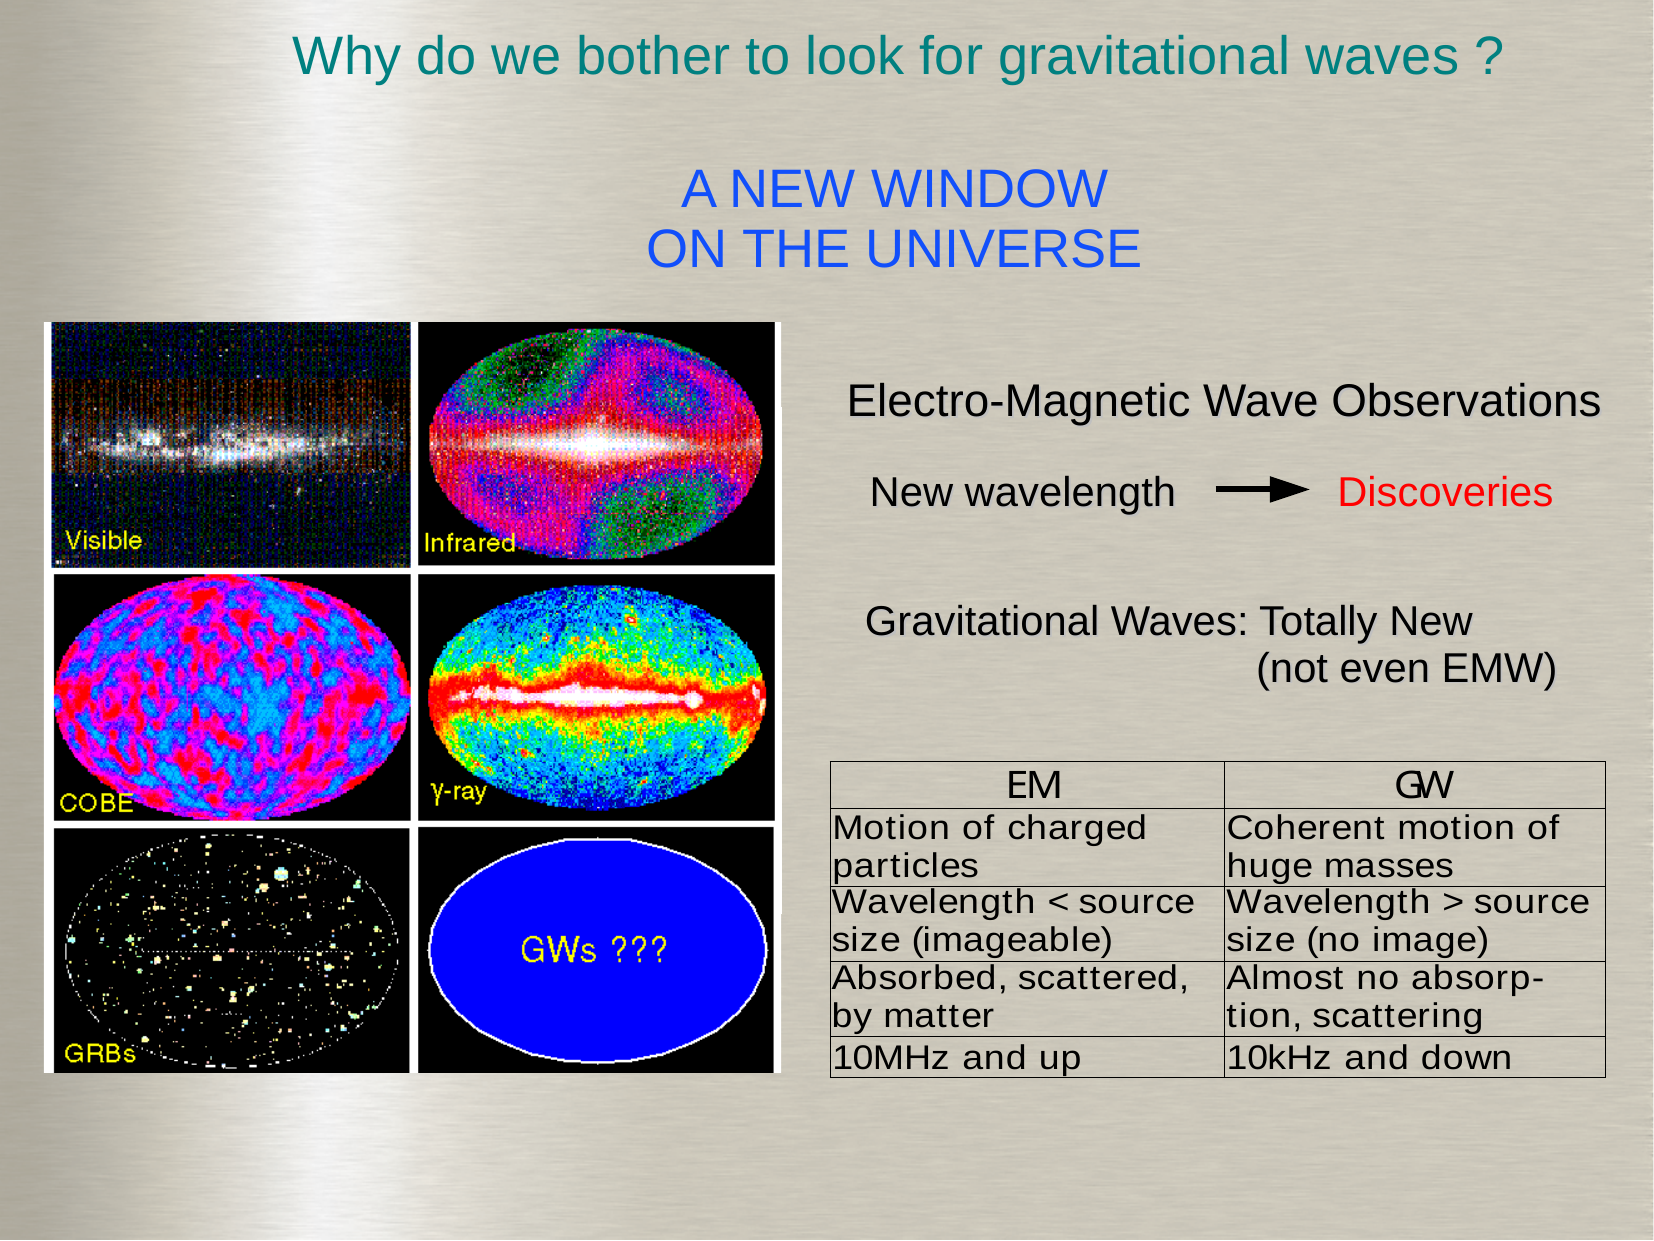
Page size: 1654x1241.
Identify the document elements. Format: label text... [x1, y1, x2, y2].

text_box Gravitational Waves: Totally New (not even EMW) [850, 590, 1573, 699]
title A NEW WINDOW ON THE UNIVERSE [301, 99, 1490, 287]
picture [0, 0, 1654, 1240]
chart [828, 759, 1608, 1081]
text_box New wavelength Discoveries [854, 461, 1569, 524]
text_box Why do we bother to look for gravitational waves ? [278, 18, 1498, 94]
text_box Electro-Magnetic Wave Observations [831, 367, 1603, 434]
